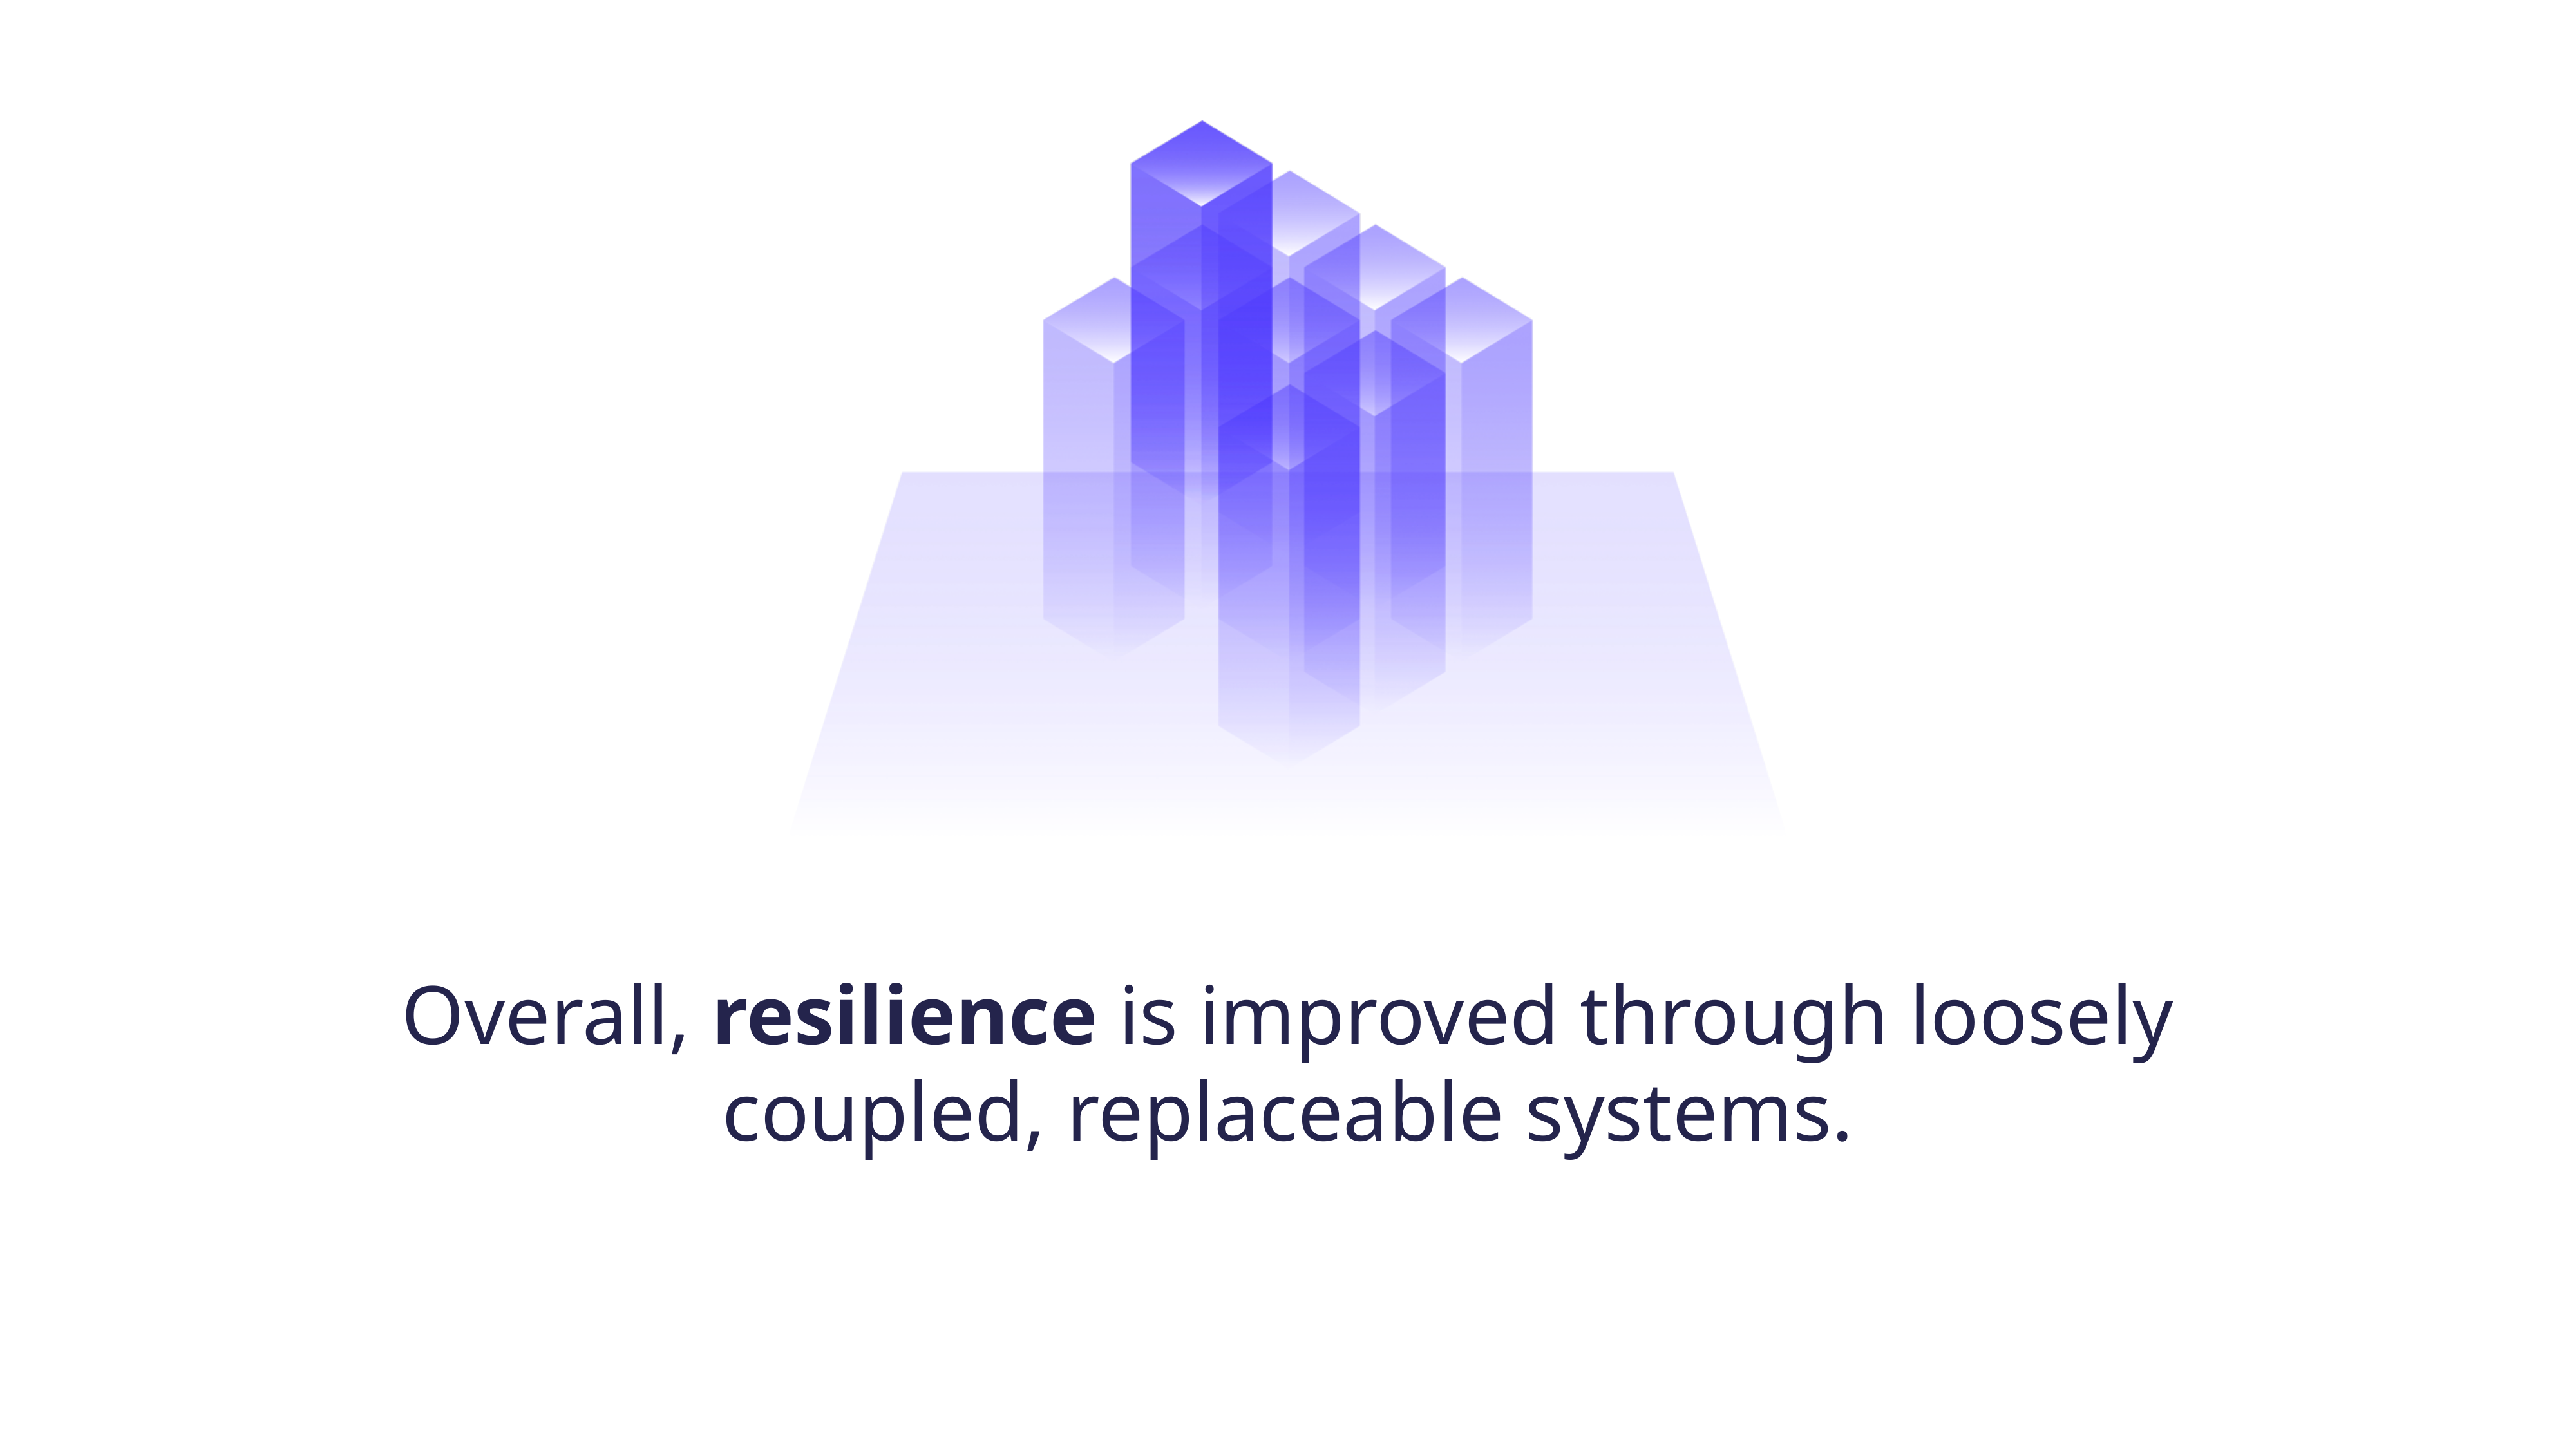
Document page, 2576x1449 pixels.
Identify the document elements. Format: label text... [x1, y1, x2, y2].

list Overall, resilience is improved through loosely coupled, replaceable systems. [301, 775, 2275, 1345]
picture [787, 120, 1789, 840]
